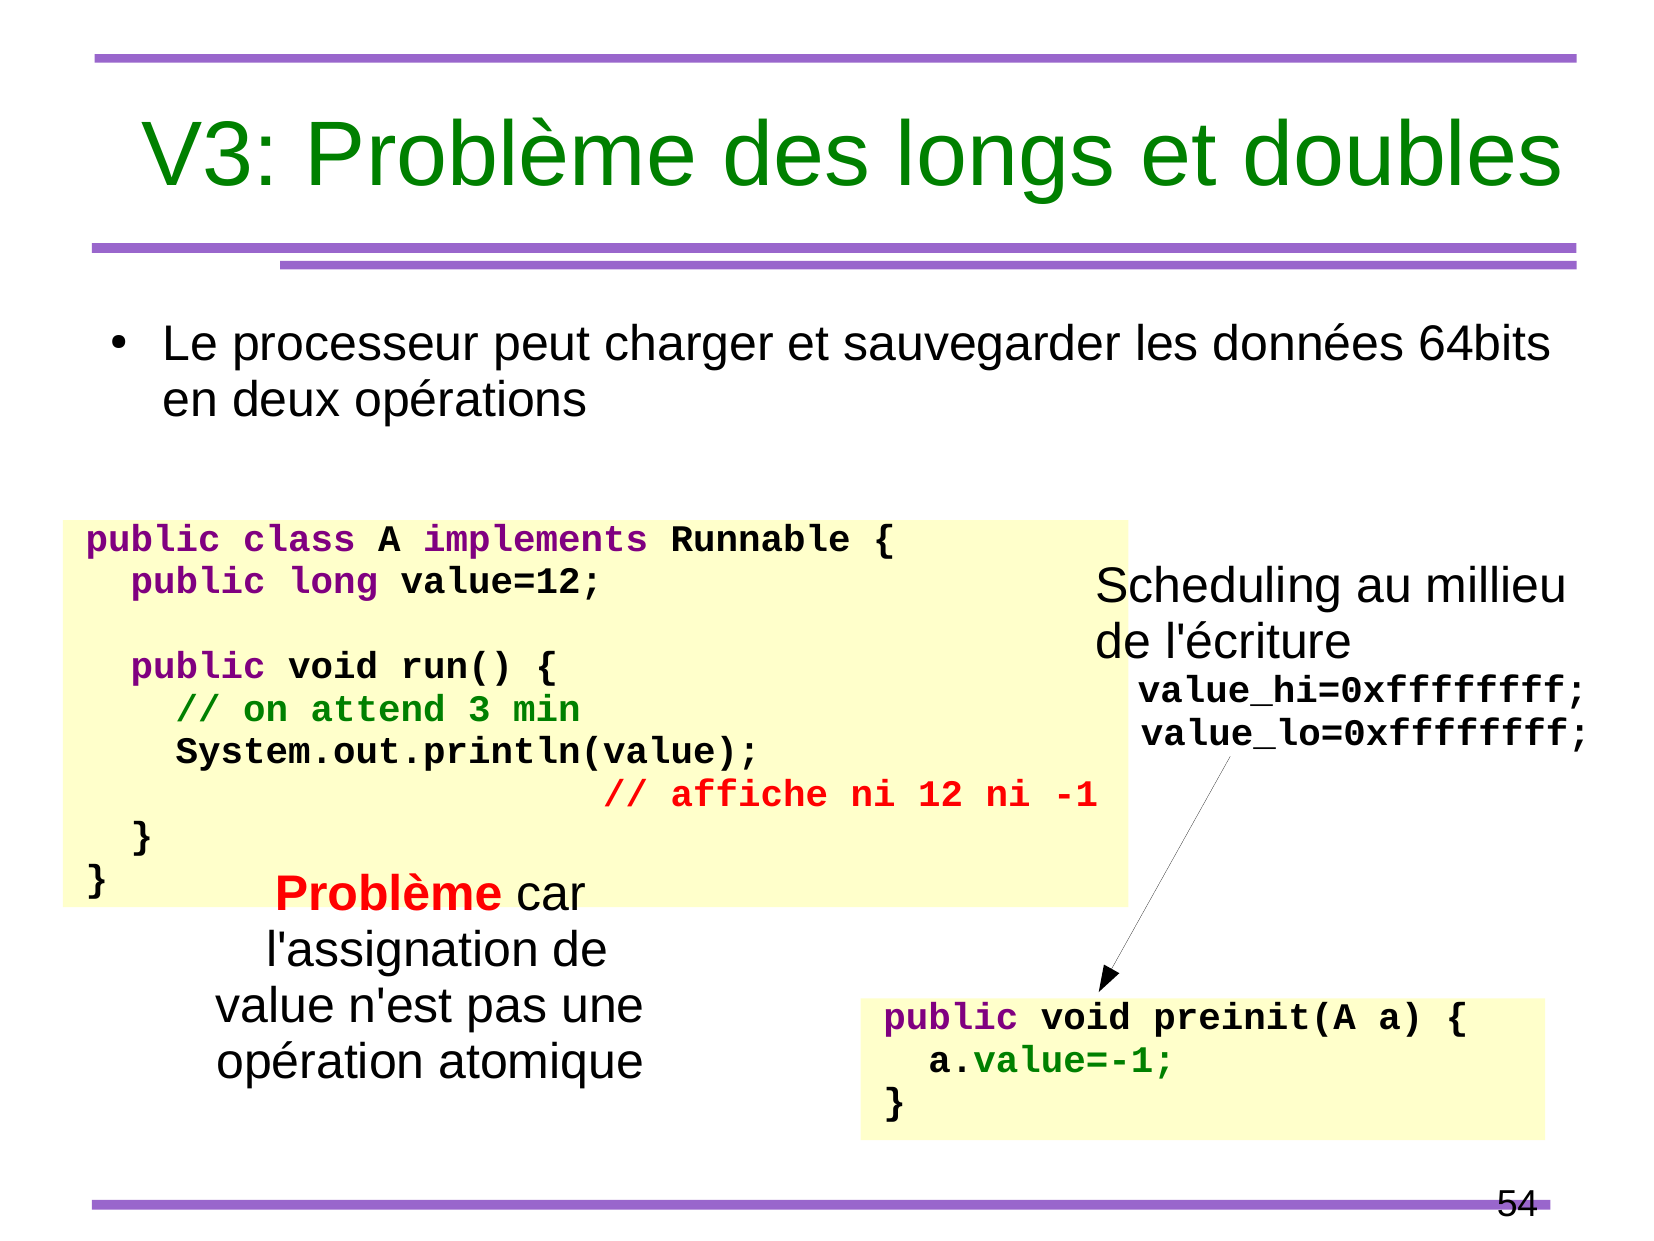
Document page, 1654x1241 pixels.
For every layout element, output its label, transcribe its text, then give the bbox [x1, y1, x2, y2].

text_box public void preinit(A a) { a.value=-1; } [860, 998, 1546, 1141]
list Le processeur peut charger et sauvegarder les données 64bits en deux opérations [92, 315, 1563, 442]
title V3: Problème des longs et doubles [88, 49, 1566, 257]
text_box Problème car l'assignation de value n'est pas une opération atomique [215, 865, 645, 1185]
text_box Scheduling au millieu de l'écriture value_hi=0xffffffff; value_lo=0xffffffff; [1095, 557, 1617, 757]
text_box public class A implements Runnable { public long value=12; public void run() { // on attend 3 min System.out.println(value); // affiche ni 12 ni -1 } } [62, 520, 1129, 908]
